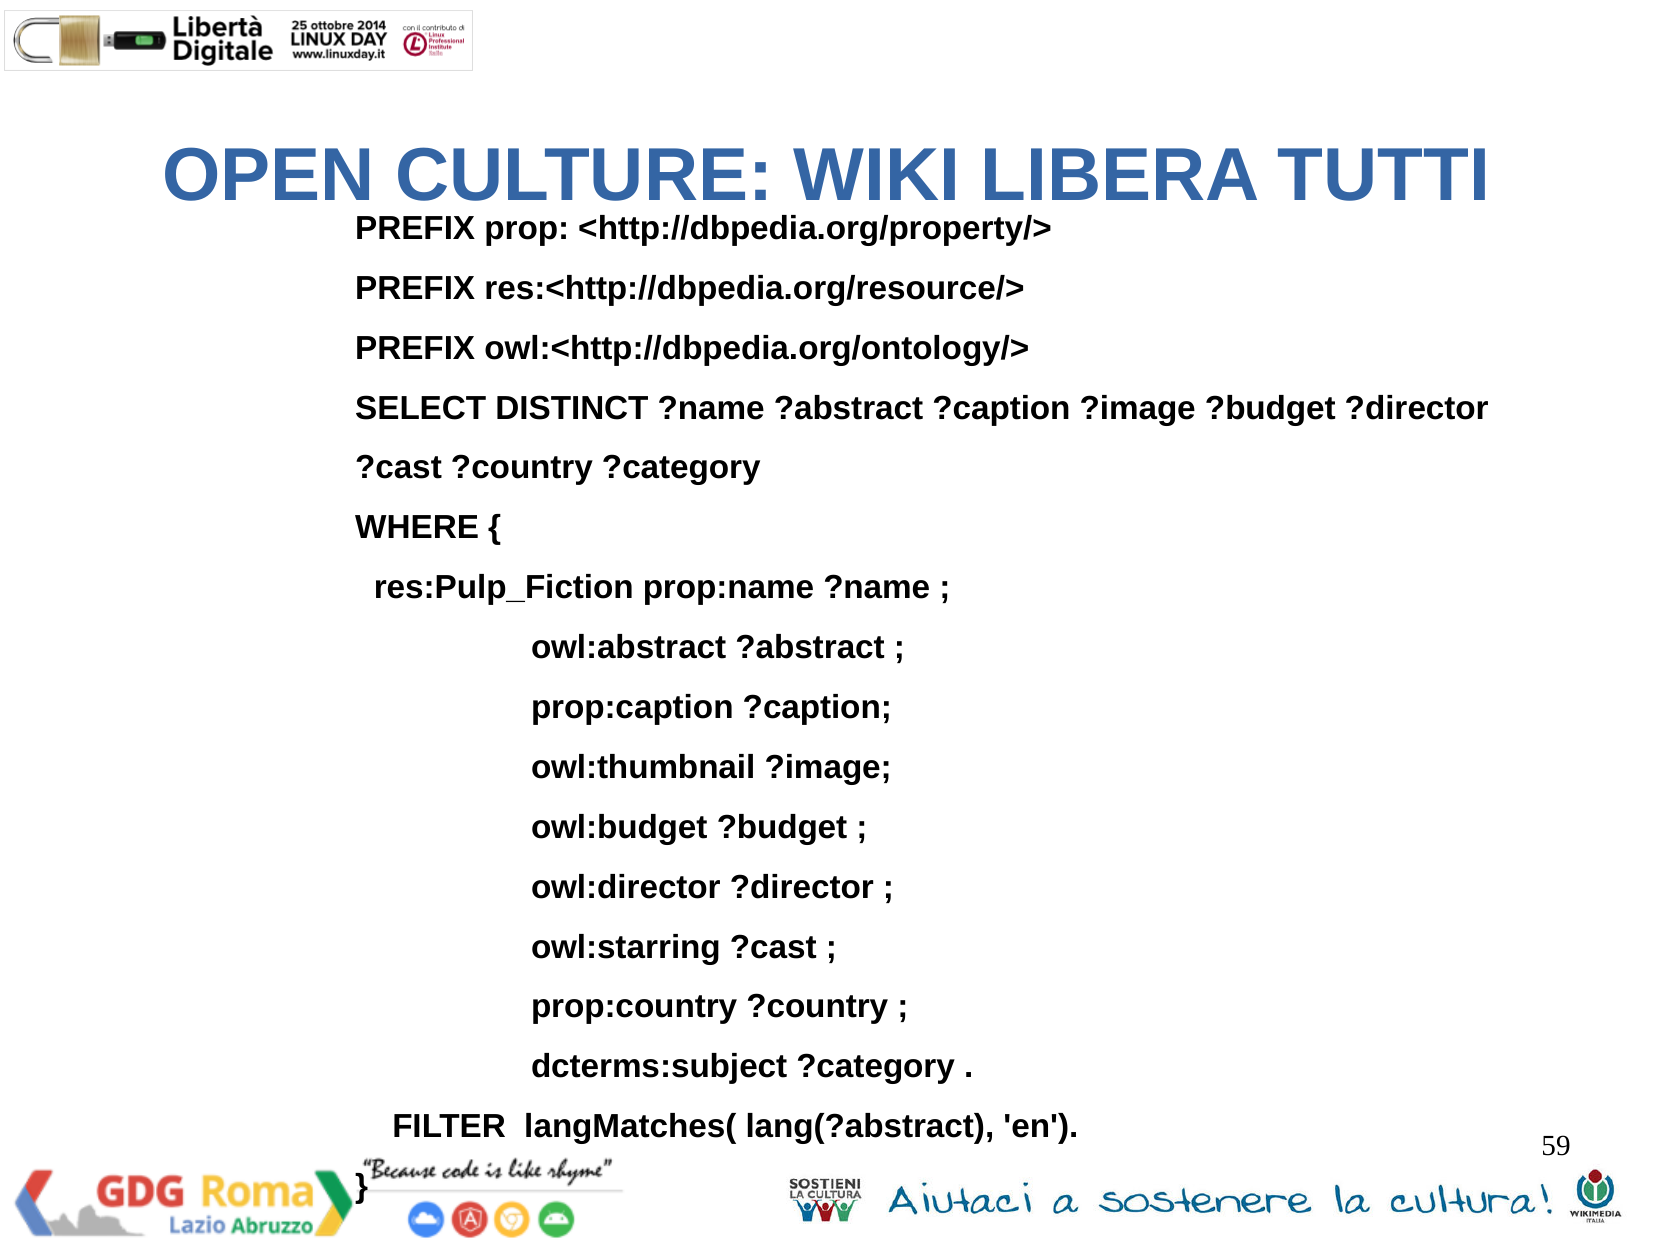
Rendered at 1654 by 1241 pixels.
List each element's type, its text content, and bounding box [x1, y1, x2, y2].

picture [11, 1155, 626, 1241]
picture [772, 1163, 1648, 1233]
title OPEN CULTURE: WIKI LIBERA TUTTI [11, 17, 1642, 249]
text_box PREFIX prop: <http://dbpedia.org/property/> PREFIX res:<http://dbpedia.org/resource/> PREFIX owl:<http://dbpedia.org/ontology/> SELECT DISTINCT ?name ?abstract ?caption ?image ?budget ?director ?cast ?country ?category WHERE { res:Pulp_Fiction prop:name ?name ; owl:abstract ?abstract ; prop:caption ?caption; owl:thumbnail ?image; owl:budget ?budget ; owl:director ?director ; owl:starring ?cast ; prop:country ?country ; dcterms:subject ?category . FILTER langMatches( lang(?abstract), 'en'). } [115, 171, 1512, 838]
picture [4, 10, 473, 71]
